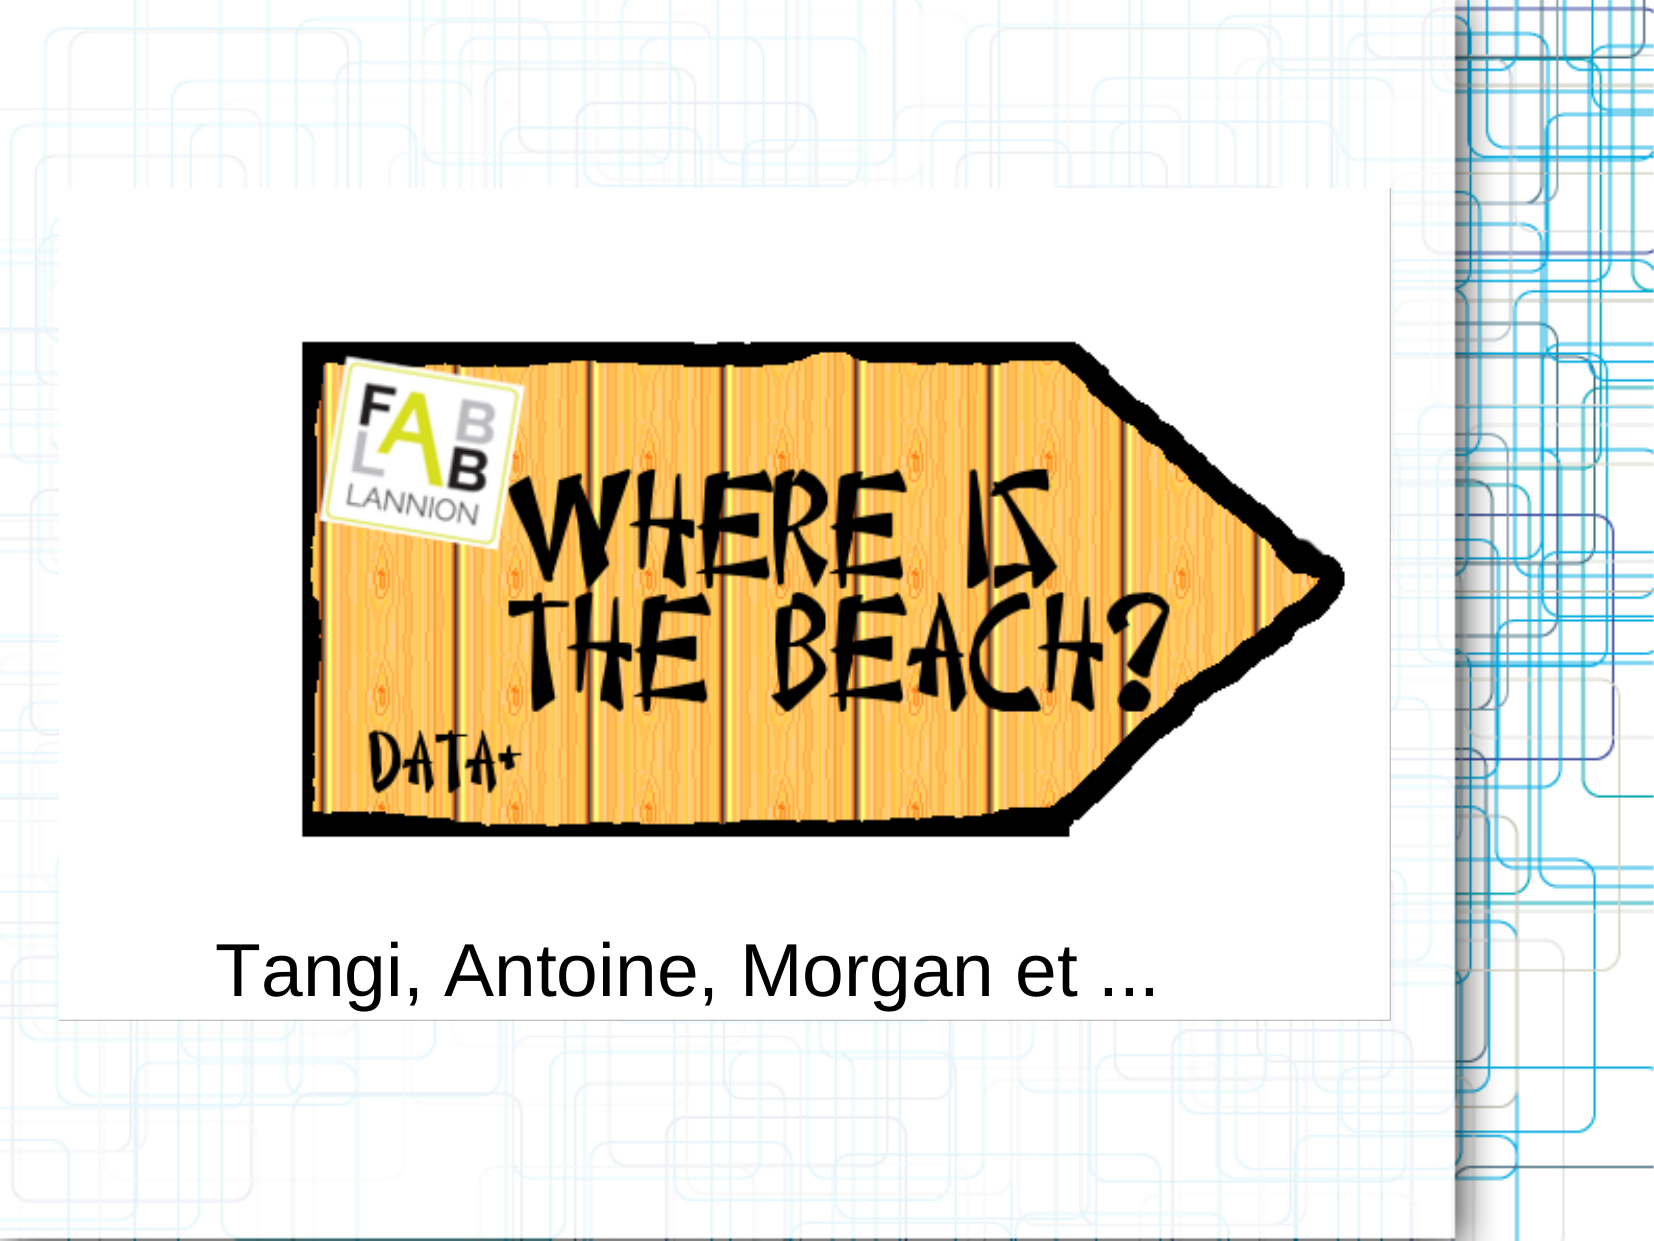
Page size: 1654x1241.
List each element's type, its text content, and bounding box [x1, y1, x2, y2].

picture [0, 0, 1654, 1241]
text_box Tangi, Antoine, Morgan et ... [200, 921, 1177, 1021]
